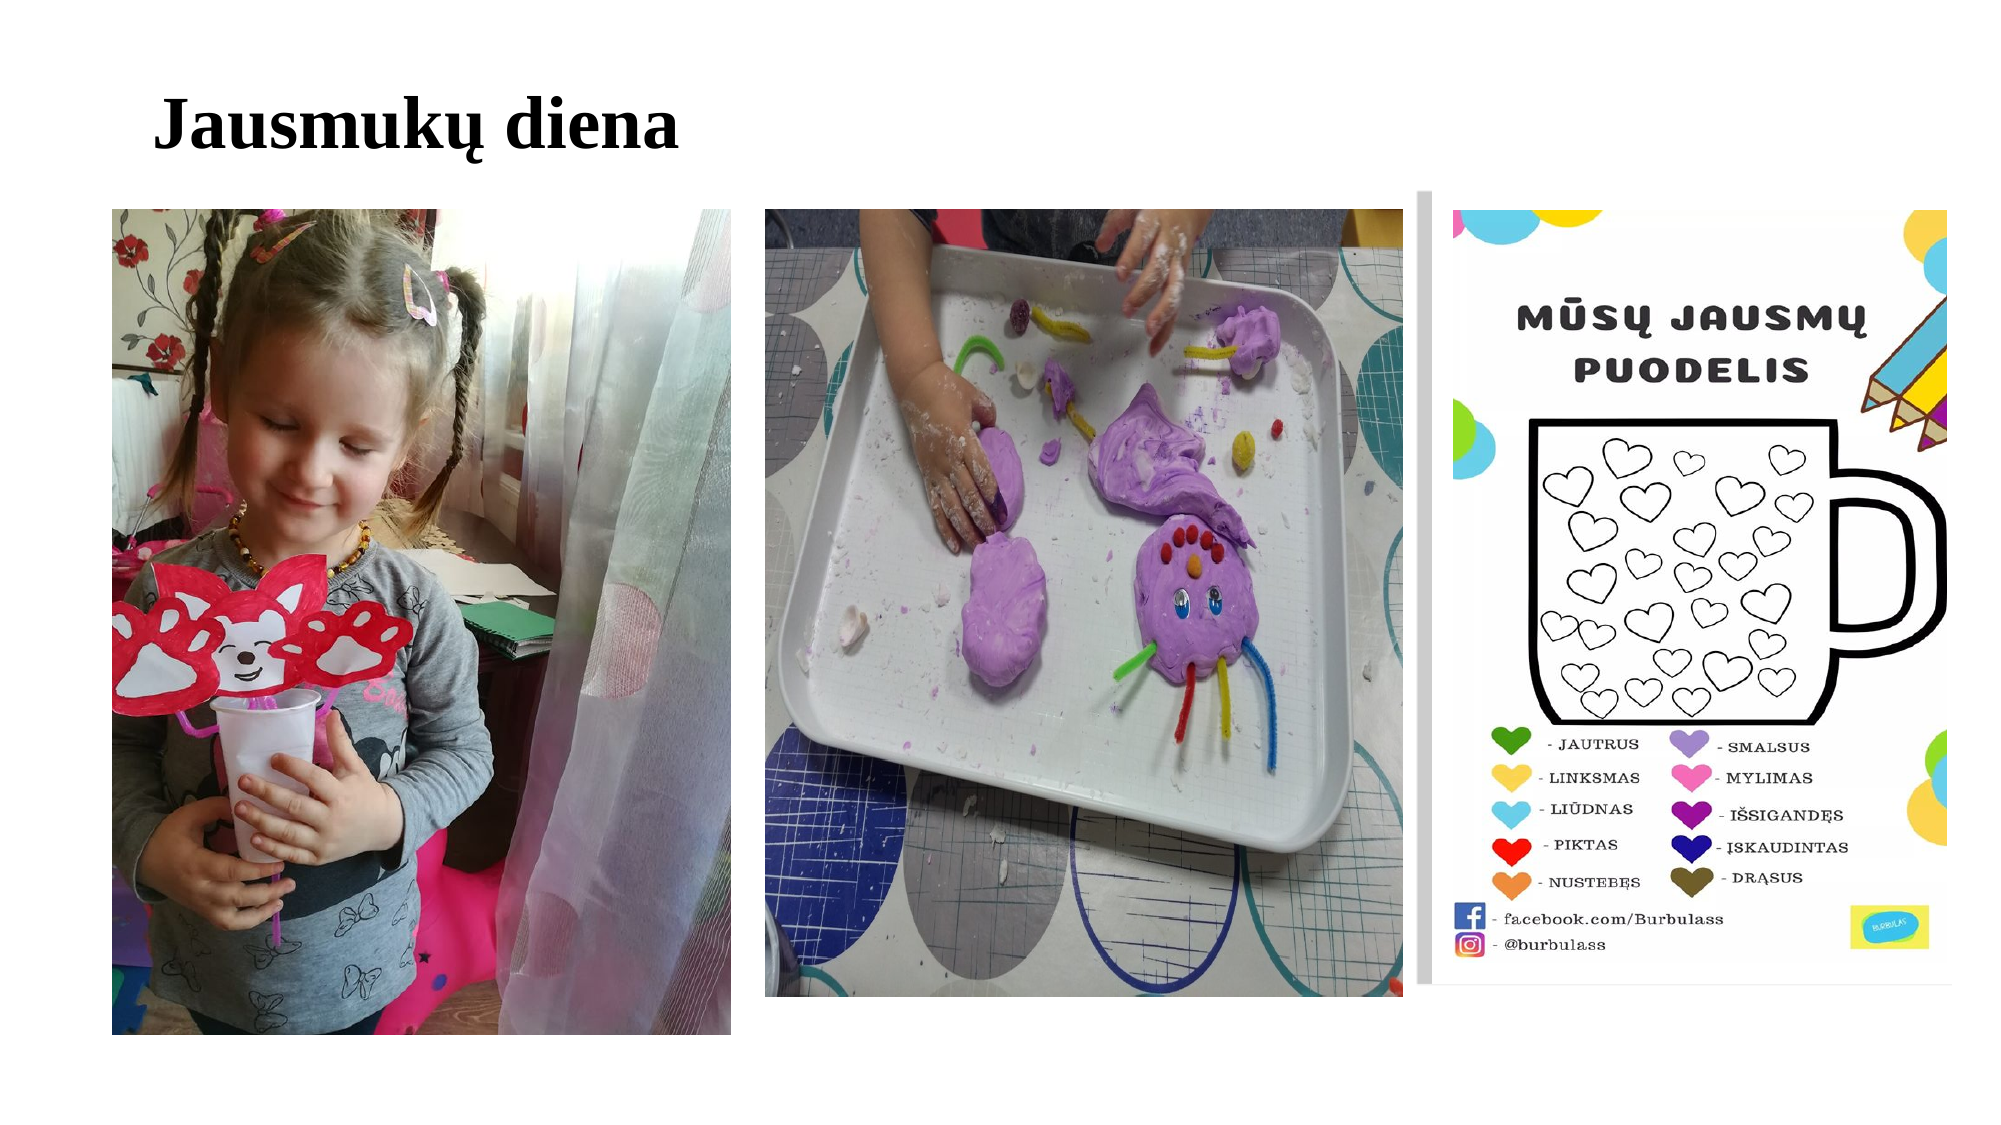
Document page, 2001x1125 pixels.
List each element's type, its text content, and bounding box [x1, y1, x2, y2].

picture [112, 209, 731, 1035]
picture [765, 209, 1403, 997]
picture [1452, 209, 1947, 964]
title Jausmukų diena [137, 59, 1863, 189]
